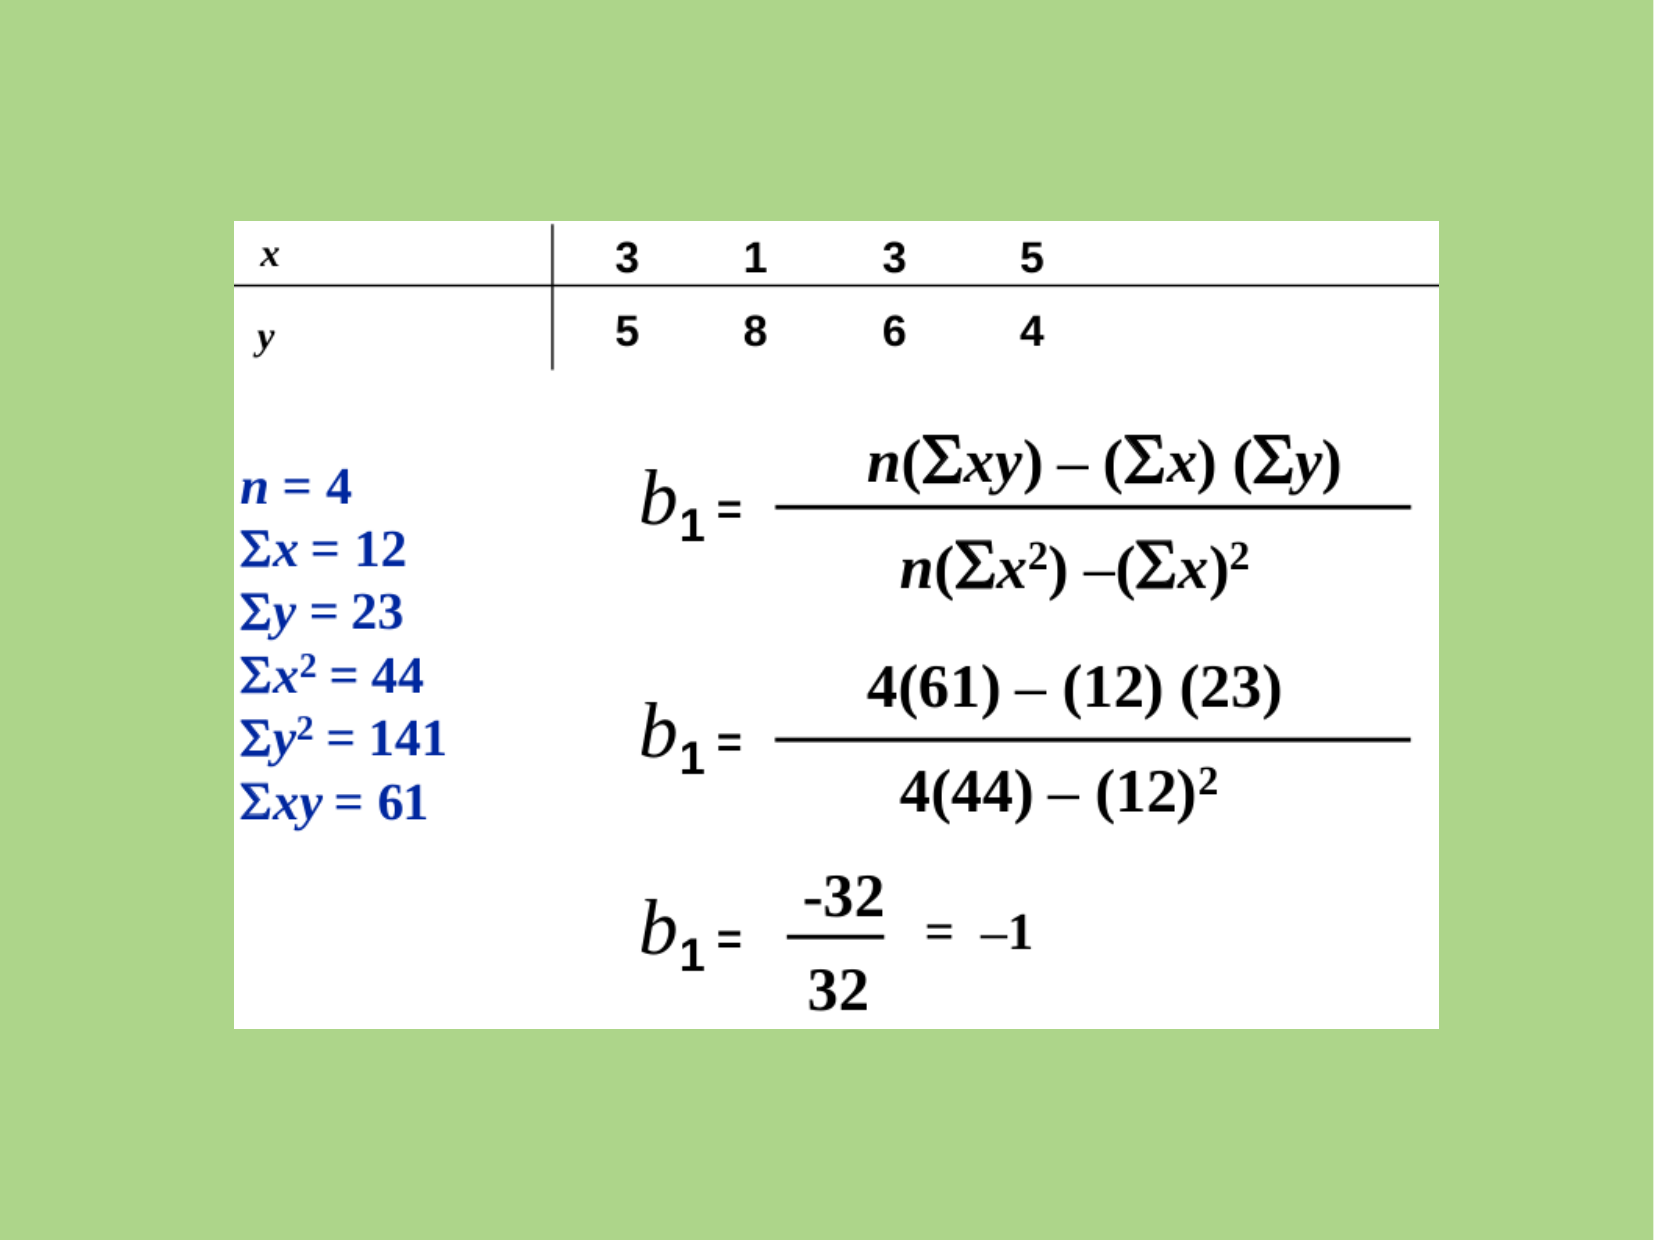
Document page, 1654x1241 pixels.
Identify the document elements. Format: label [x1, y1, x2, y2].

picture [234, 221, 1439, 1029]
